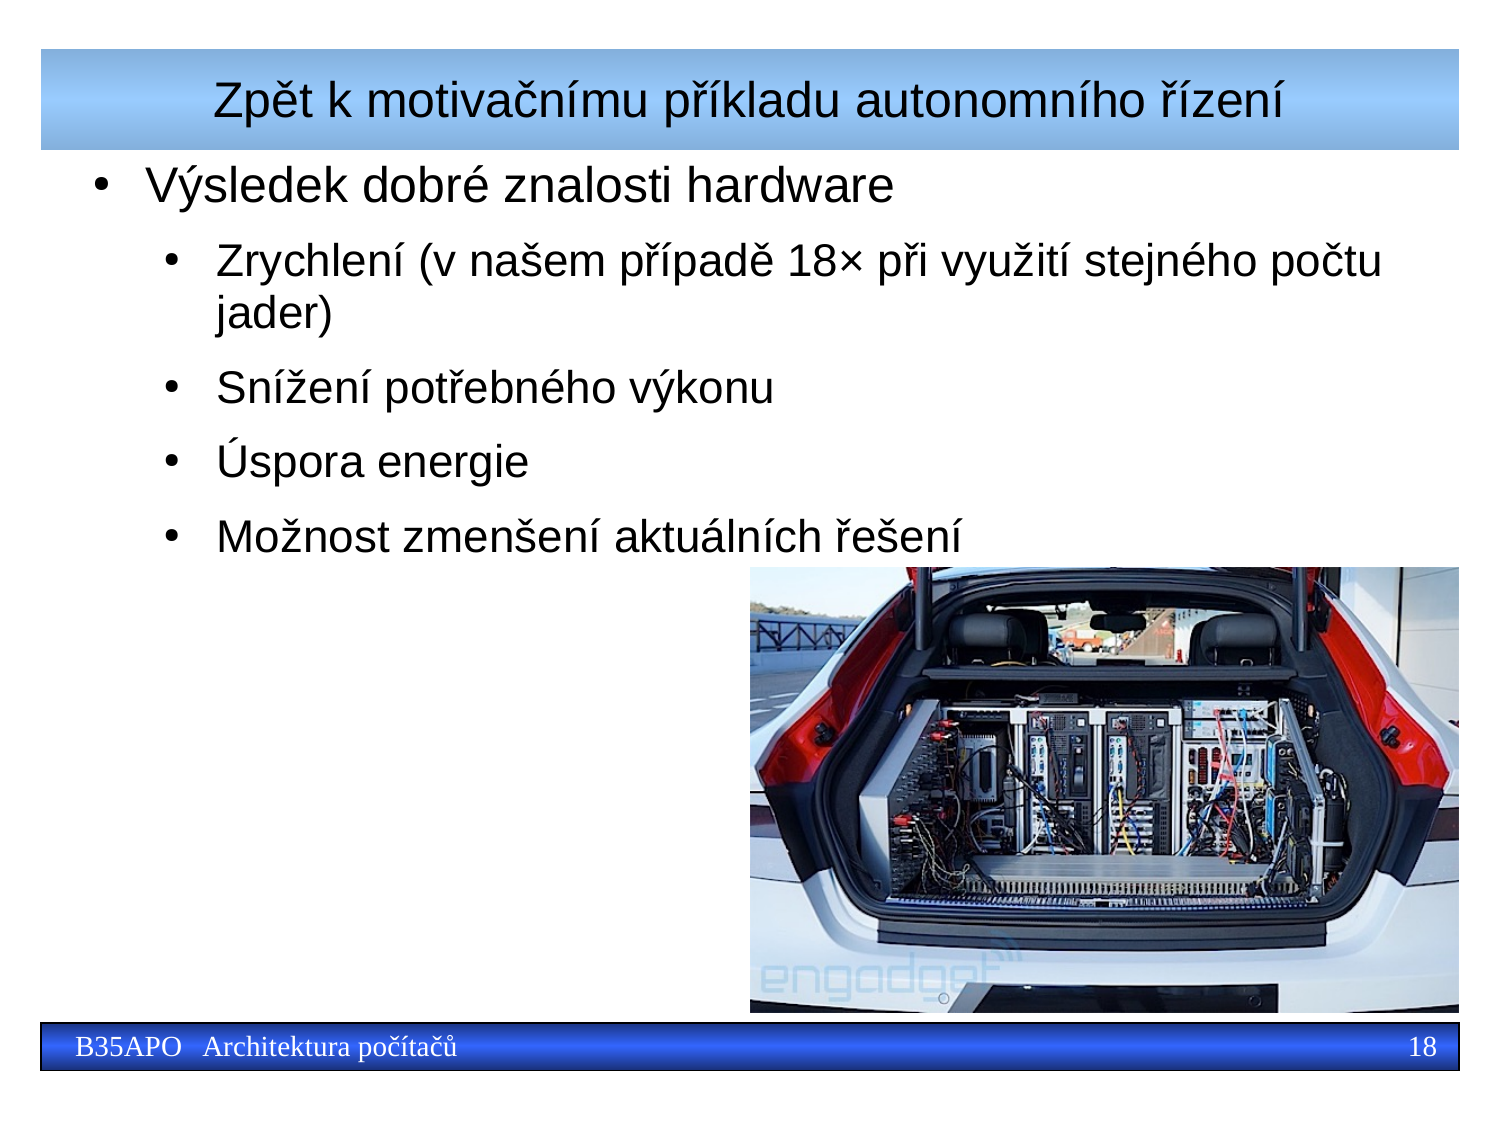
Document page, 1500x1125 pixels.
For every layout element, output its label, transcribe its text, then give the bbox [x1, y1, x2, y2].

list Výsledek dobré znalosti hardware Zrychlení (v našem případě 18× při využití stejného počtu jader) Snížení potřebného výkonu Úspora energie Možnost zmenšení aktuálních řešení [75, 157, 1426, 575]
title Zpět k motivačnímu příkladu autonomního řízení [41, 49, 1459, 150]
picture [750, 567, 1459, 1013]
